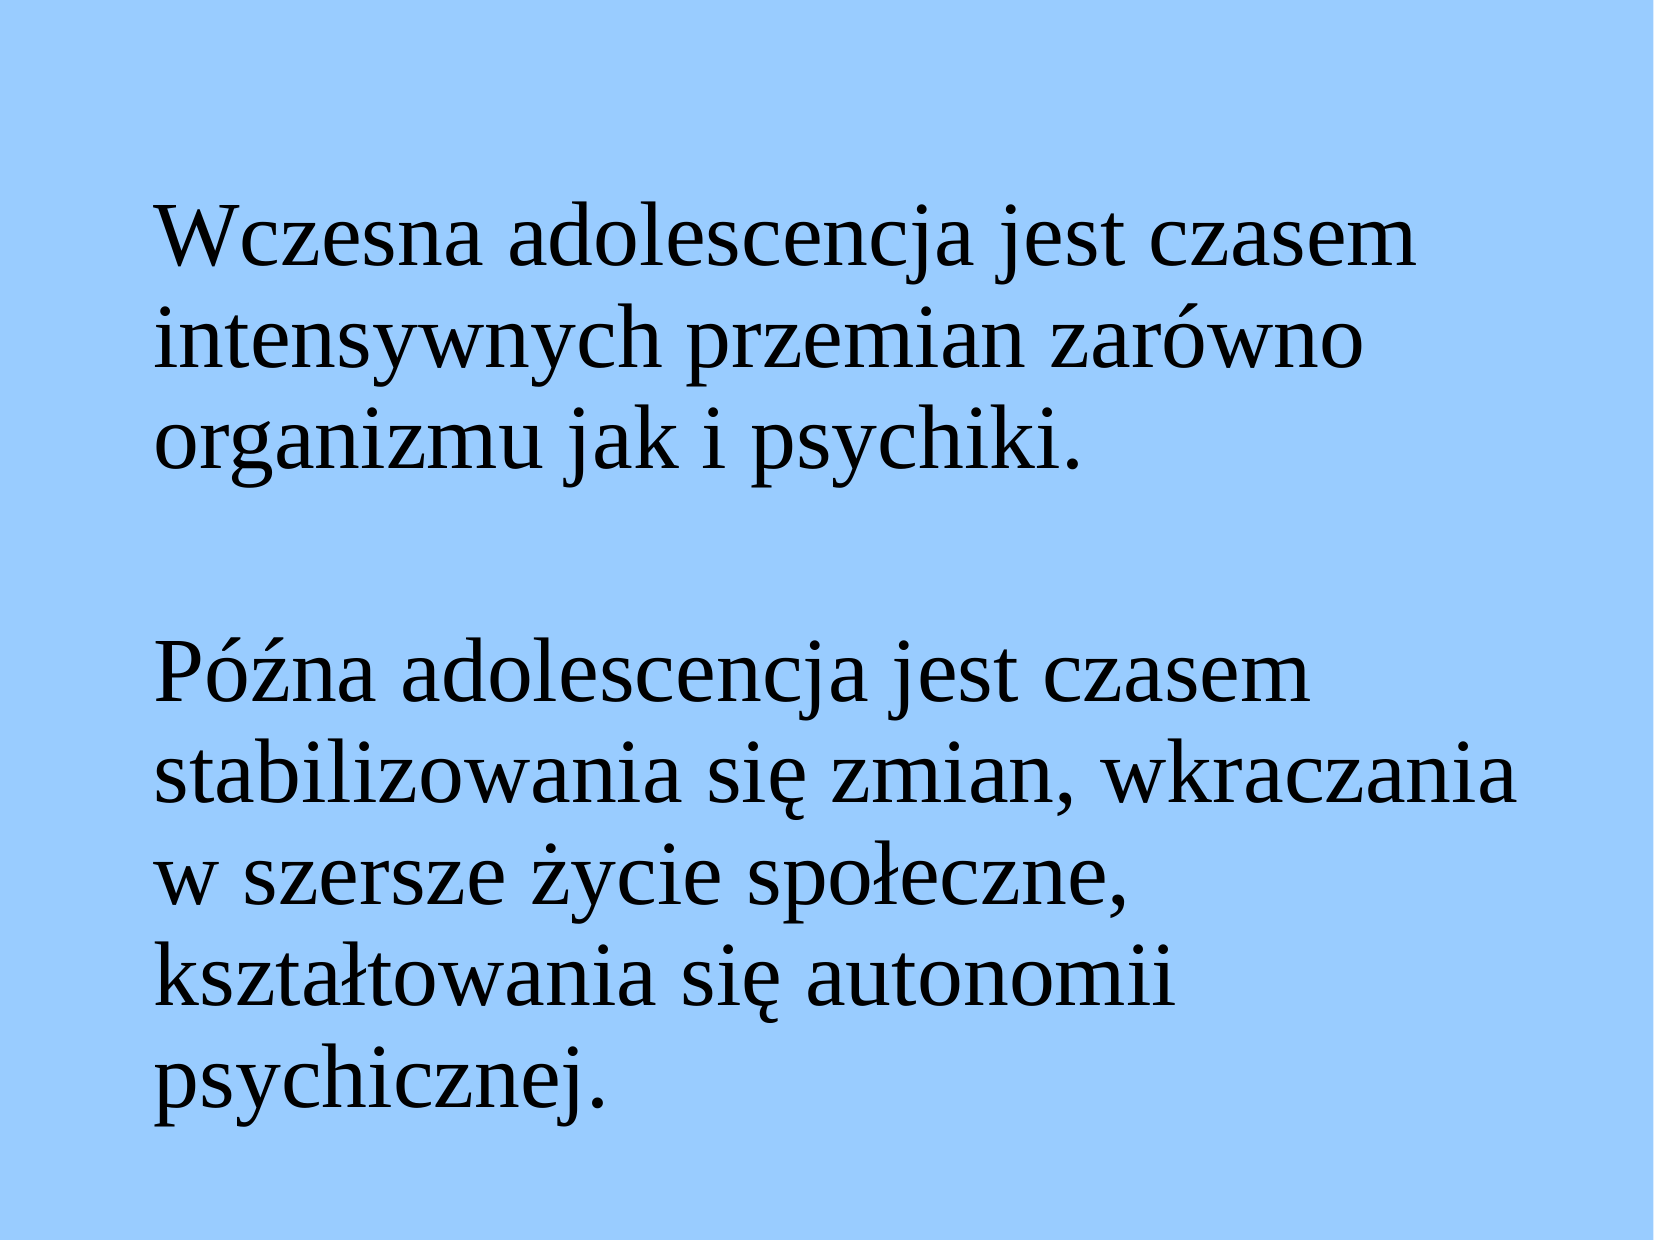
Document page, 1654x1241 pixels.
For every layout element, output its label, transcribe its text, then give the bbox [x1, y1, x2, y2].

list Wczesna adolescencja jest czasem intensywnych przemian zarówno organizmu jak i psychiki. Późna adolescencja jest czasem stabilizowania się zmian, wkraczania w szersze życie społeczne, kształtowania się autonomii psychicznej. [82, 183, 1583, 1040]
